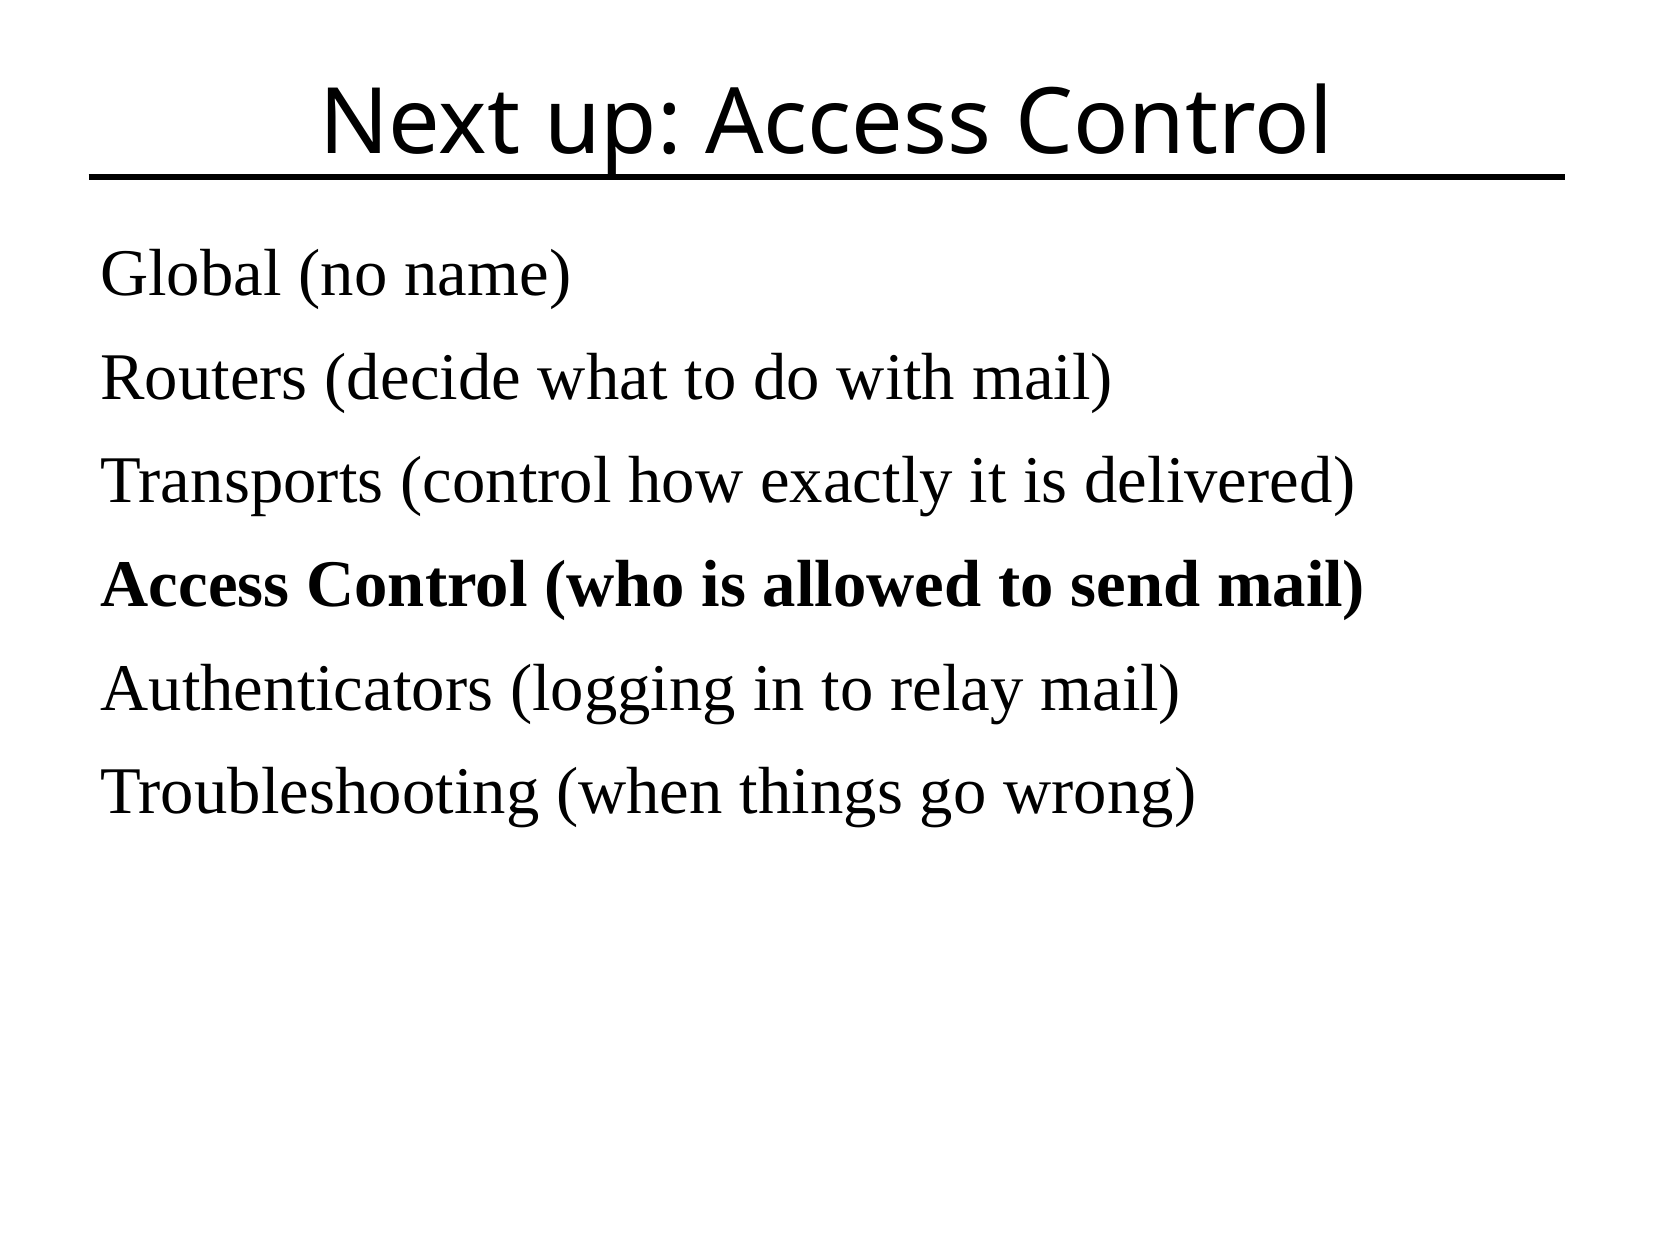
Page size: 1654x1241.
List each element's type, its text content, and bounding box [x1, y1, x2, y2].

list Global (no name) Routers (decide what to do with mail) Transports (control how exactly it is delivered) Access Control (who is allowed to send mail) Authenticators (logging in to relay mail) Troubleshooting (when things go wrong) [82, 236, 1571, 1123]
title Next up: Access Control [82, 29, 1571, 207]
